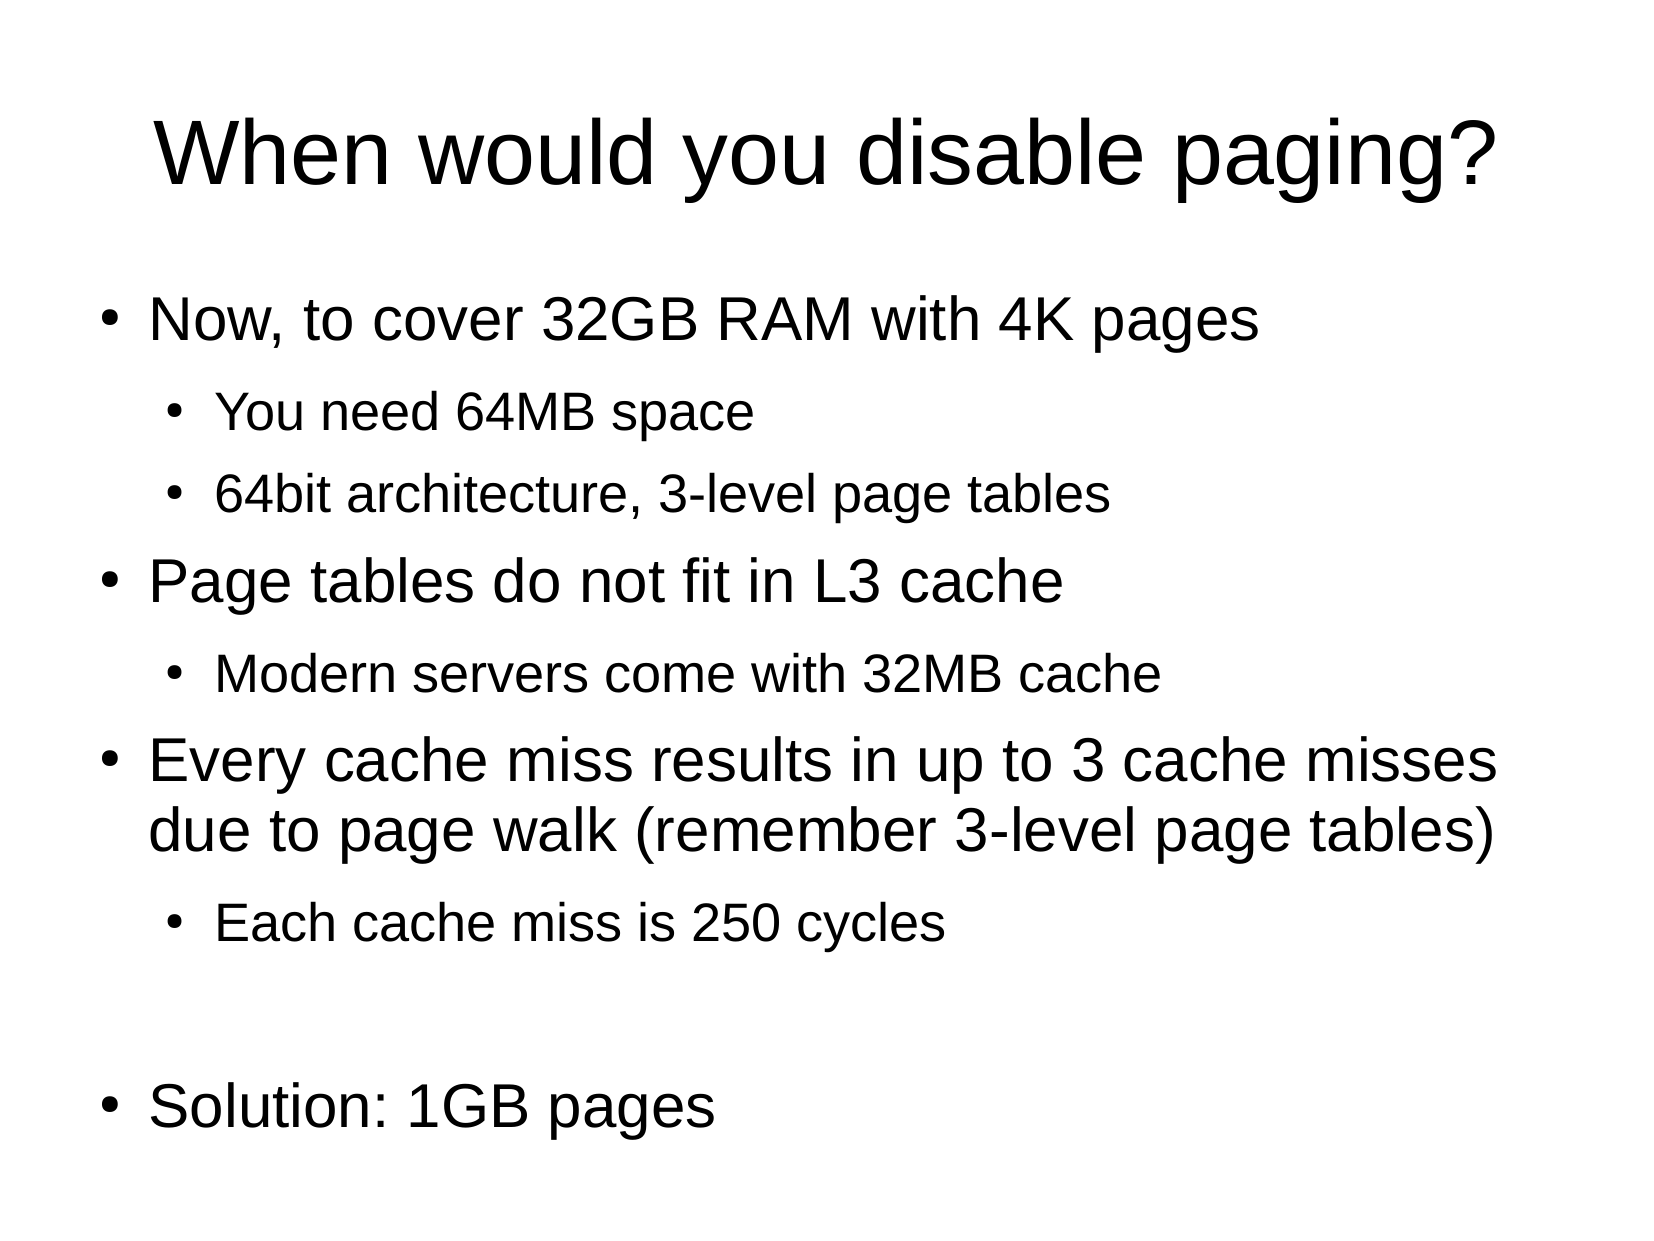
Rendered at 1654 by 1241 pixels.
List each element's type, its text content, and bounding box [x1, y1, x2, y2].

title When would you disable paging? [82, 49, 1571, 257]
list Now, to cover 32GB RAM with 4K pages You need 64MB space 64bit architecture, 3-level page tables Page tables do not fit in L3 cache Modern servers come with 32MB cache Every cache miss results in up to 3 cache misses due to page walk (remember 3-level page tables) Each cache miss is 250 cycles Solution: 1GB pages [82, 284, 1571, 1157]
